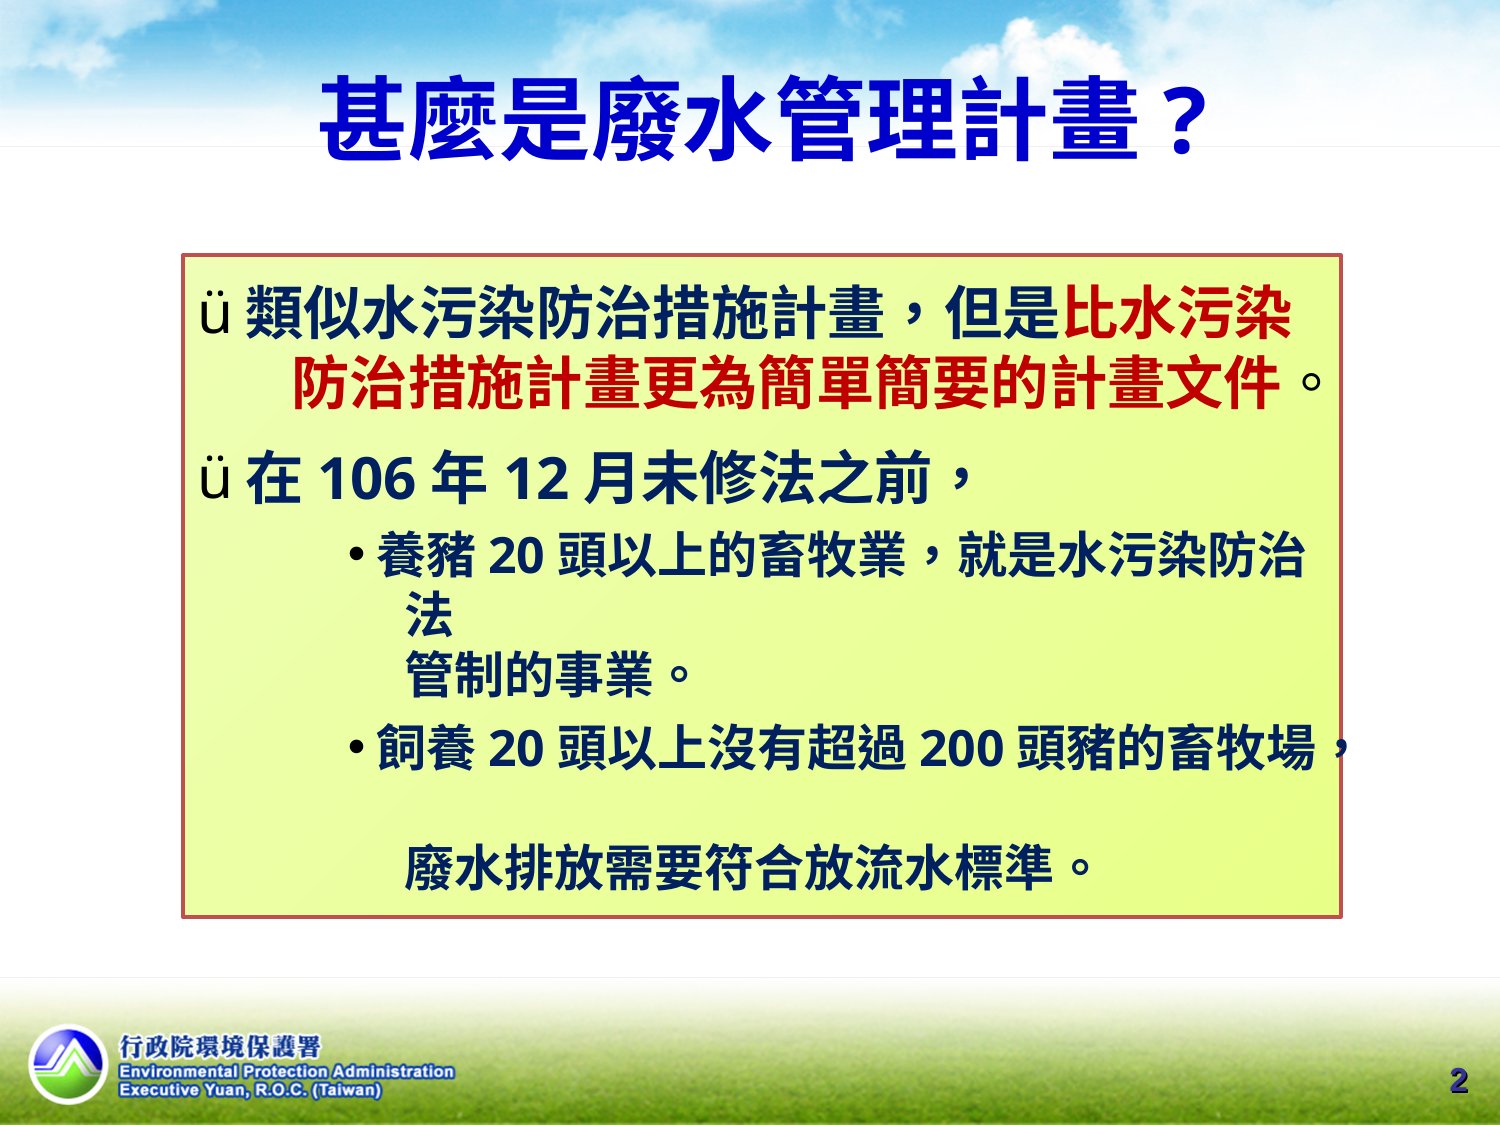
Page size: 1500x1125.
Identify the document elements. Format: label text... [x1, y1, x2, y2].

text_box 甚麼是廢水管理計畫? [301, 54, 1209, 181]
text_box 類似水污染防治措施計畫，但是比水污染防治措施計畫更為簡單簡要的計畫文件。 在106年12月未修法之前， 養豬20頭以上的畜牧業，就是水污染防治法 管制的事業。 飼養20頭以上沒有超過200頭豬的畜牧場， 廢水排放需要符合放流水標準。 [183, 255, 1341, 917]
